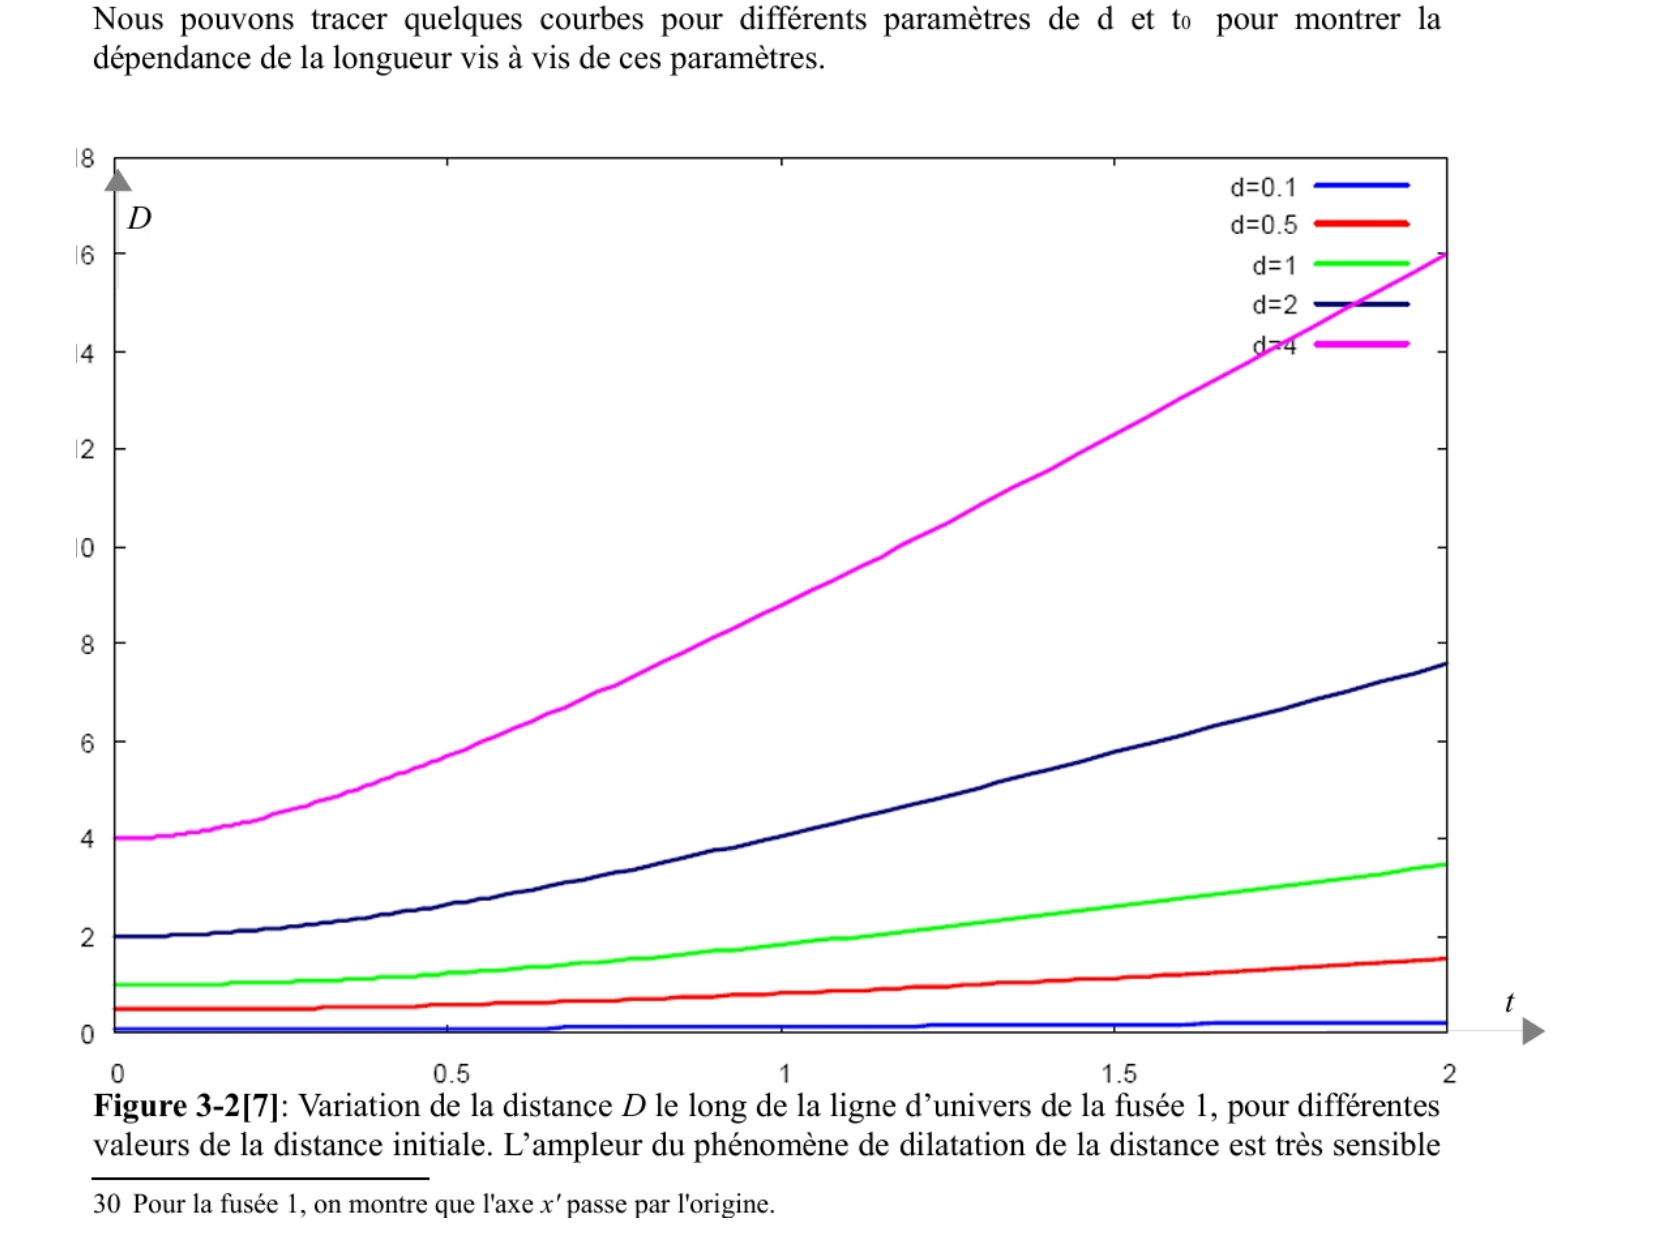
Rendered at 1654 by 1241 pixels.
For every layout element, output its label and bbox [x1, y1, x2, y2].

picture [76, 0, 1578, 1219]
